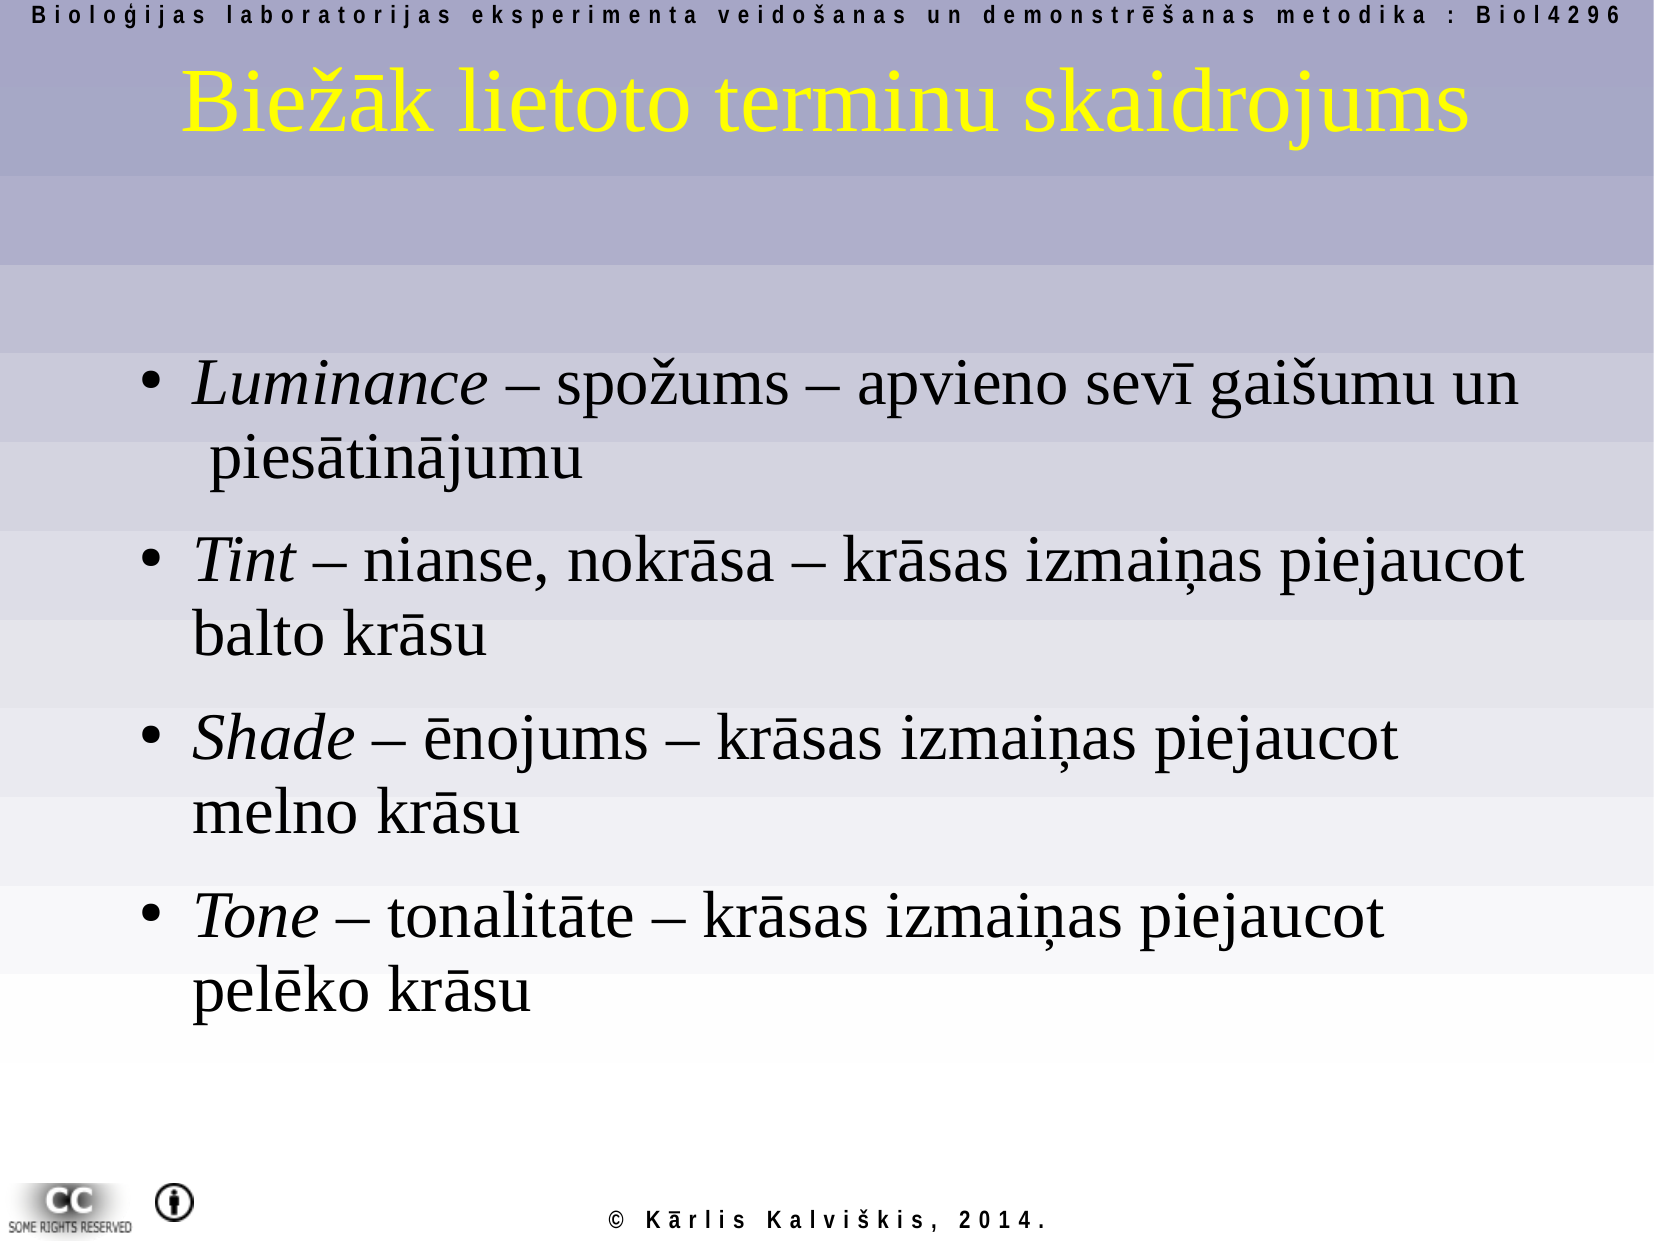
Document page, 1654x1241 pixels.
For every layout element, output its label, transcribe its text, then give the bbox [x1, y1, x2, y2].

picture [0, 0, 1654, 1241]
list Luminance – spožums – apvieno sevī gaišumu un piesātinājumu Tint – nianse, nokrāsa – krāsas izmaiņas piejaucot balto krāsu Shade – ēnojums – krāsas izmaiņas piejaucot melno krāsu Tone – tonalitāte – krāsas izmaiņas piejaucot pelēko krāsu [121, 344, 1534, 1127]
title Biežāk lietoto terminu skaidrojums [29, 49, 1625, 296]
